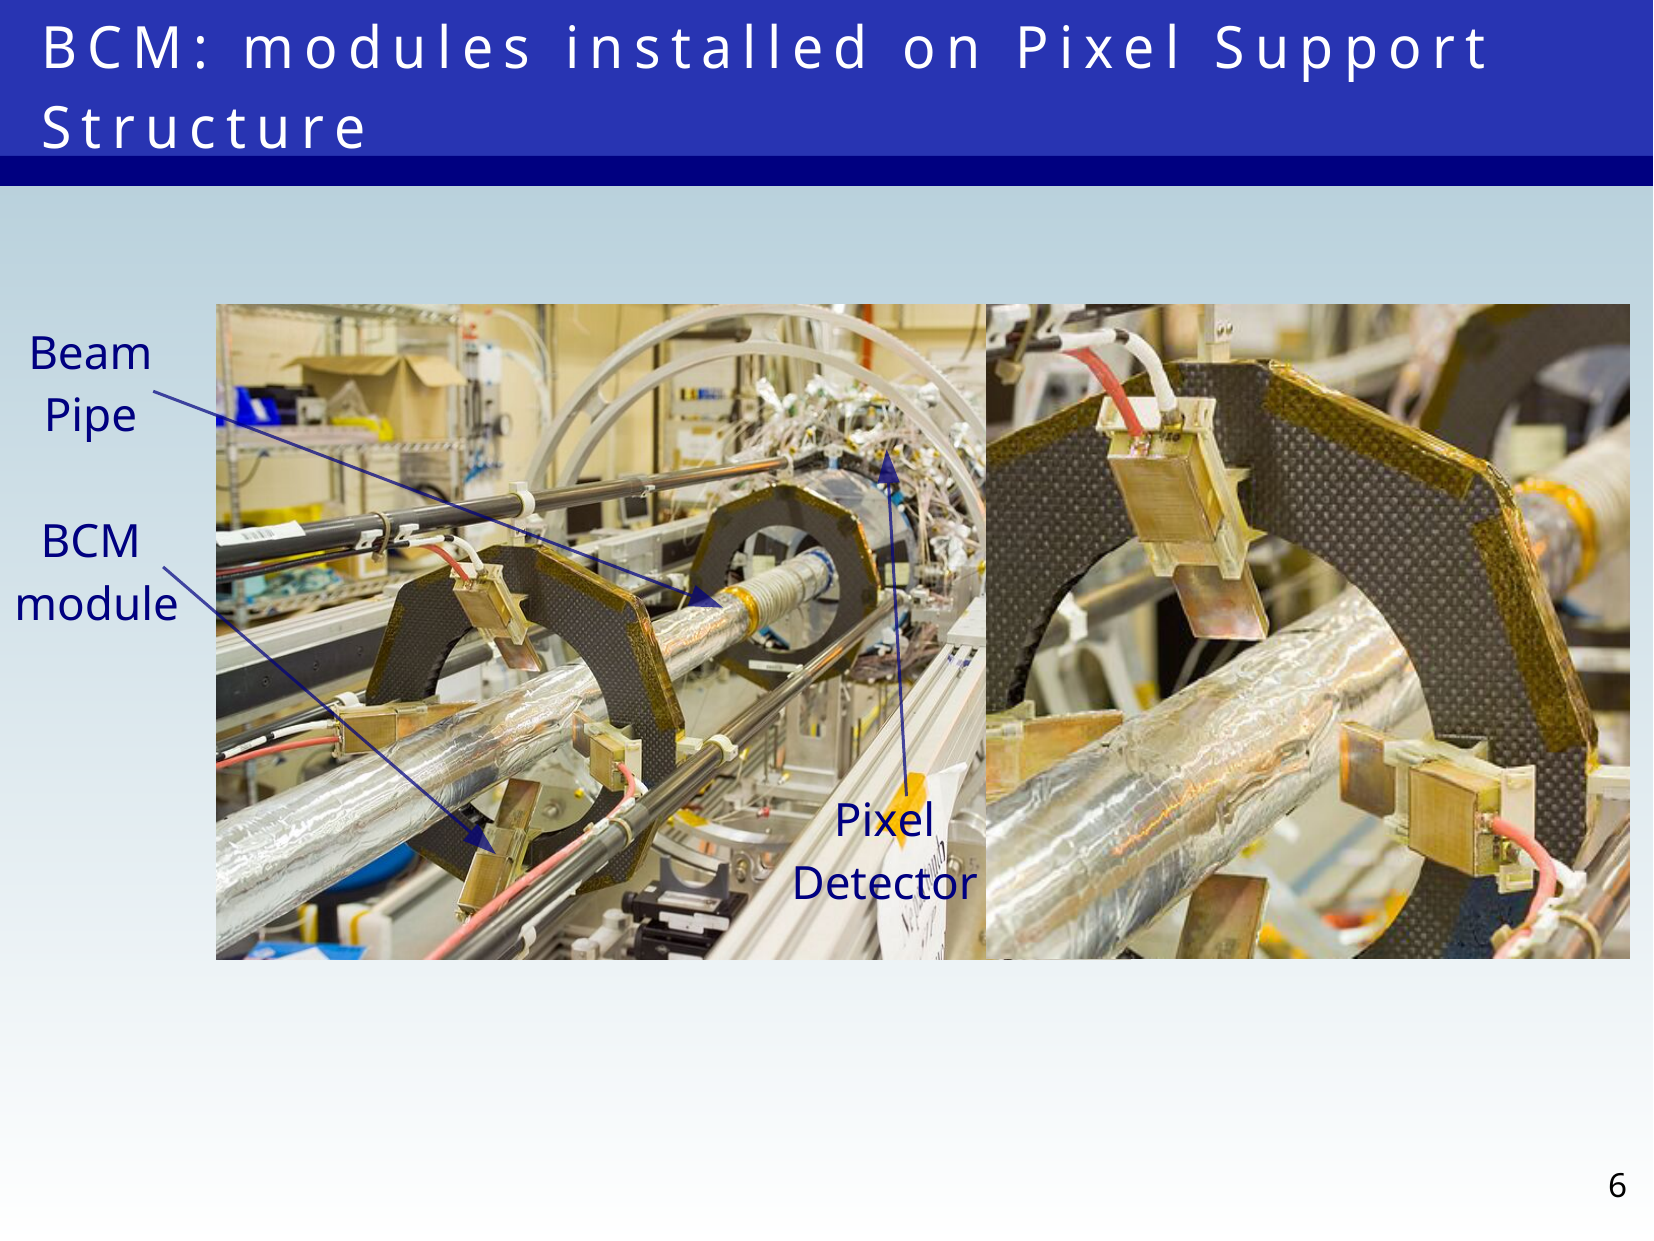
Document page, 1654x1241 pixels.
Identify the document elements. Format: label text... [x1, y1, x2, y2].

text_box Pixel Detector [776, 780, 998, 931]
text_box BCM module [0, 501, 200, 651]
title BCM: modules installed on Pixel Support Structure [41, 11, 1595, 160]
text_box Beam Pipe [13, 312, 171, 463]
picture [216, 304, 1630, 960]
